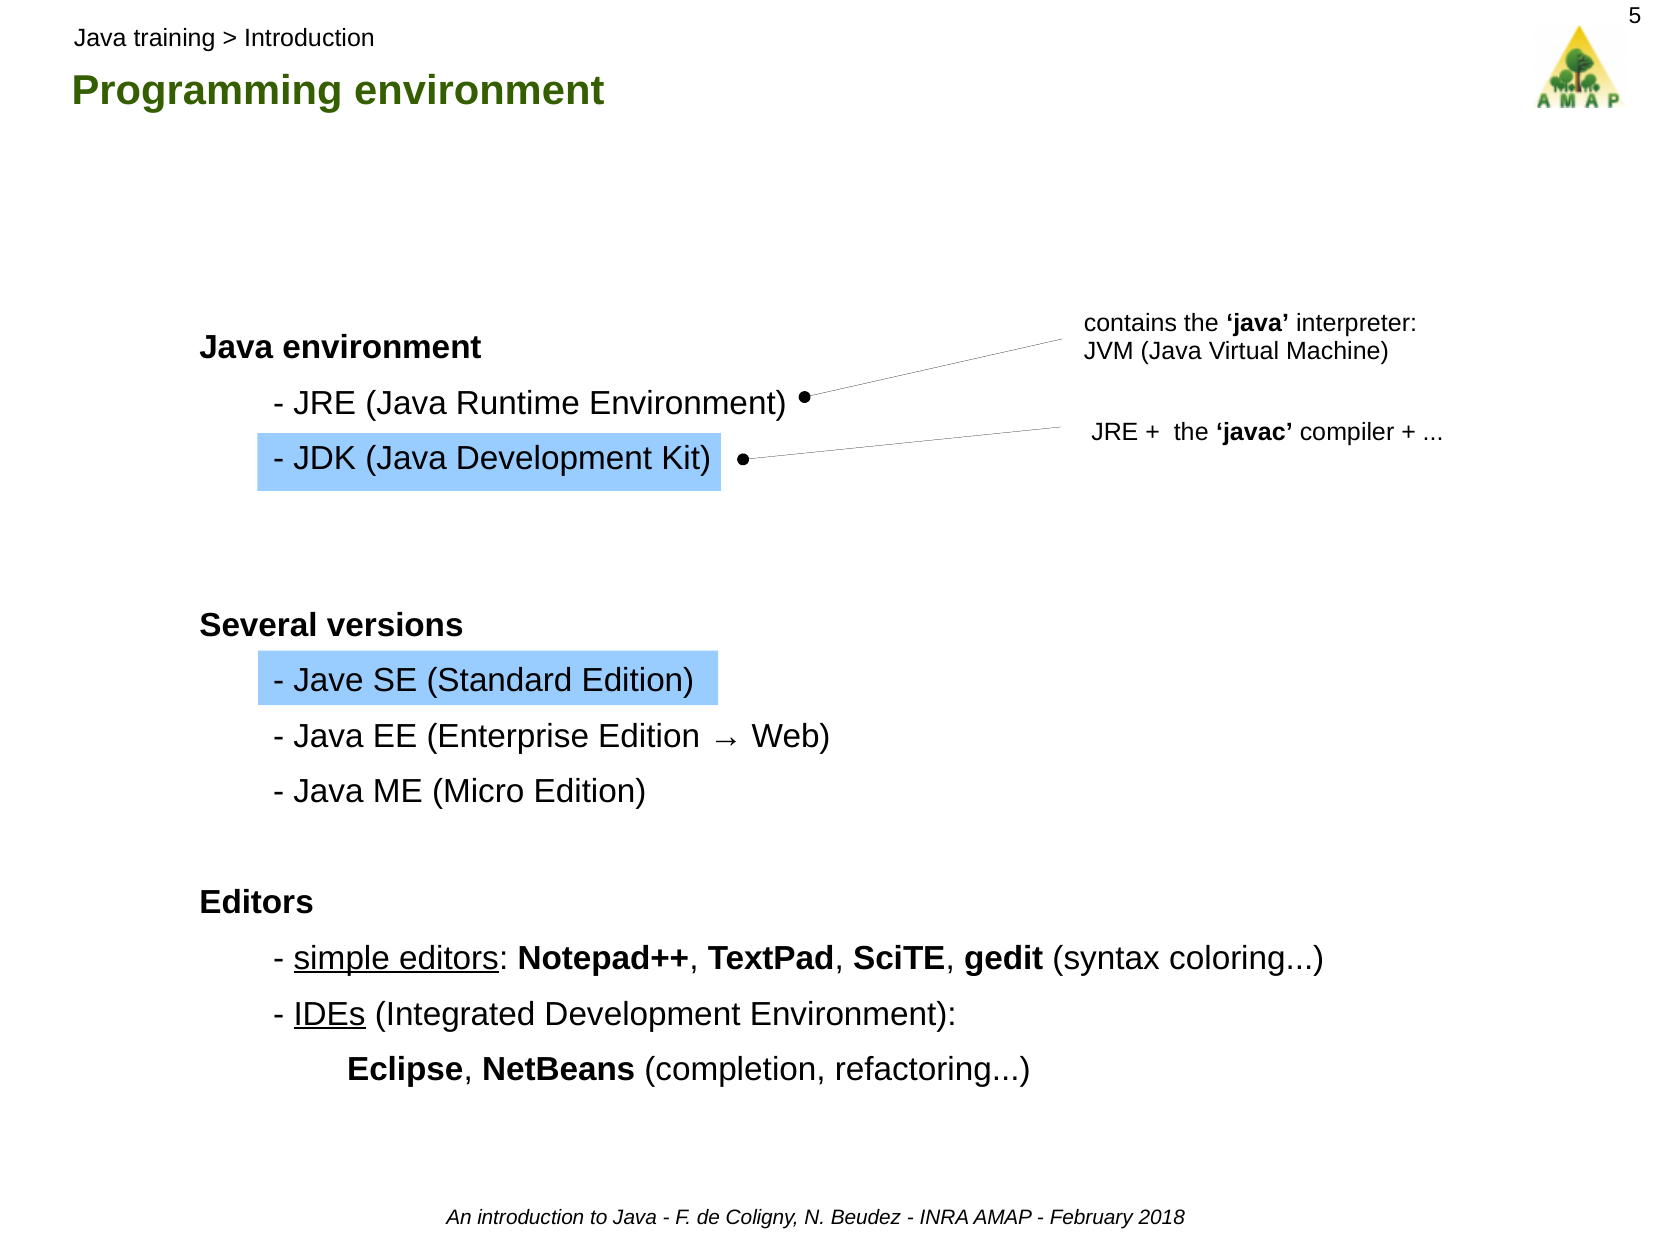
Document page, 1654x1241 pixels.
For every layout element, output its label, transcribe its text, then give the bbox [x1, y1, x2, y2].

text_box Programming environment [56, 59, 1120, 121]
text_box contains the ‘java’ interpreter: JVM (Java Virtual Machine) [1068, 301, 1440, 372]
text_box Java environment - JRE (Java Runtime Environment) - JDK (Java Development Kit) Several versions - Jave SE (Standard Edition) - Java EE (Enterprise Edition → Web) - Java ME (Micro Edition) Editors - simple editors: Notepad++, TextPad, SciTE, gedit (syntax coloring...) - IDEs (Integrated Development Environment): Eclipse, NetBeans (completion, refactoring...) [184, 302, 1626, 1123]
picture [1533, 25, 1627, 108]
text_box JRE + the ‘javac’ compiler + ... [1076, 410, 1459, 454]
text_box Java training > Introduction [59, 16, 1004, 60]
